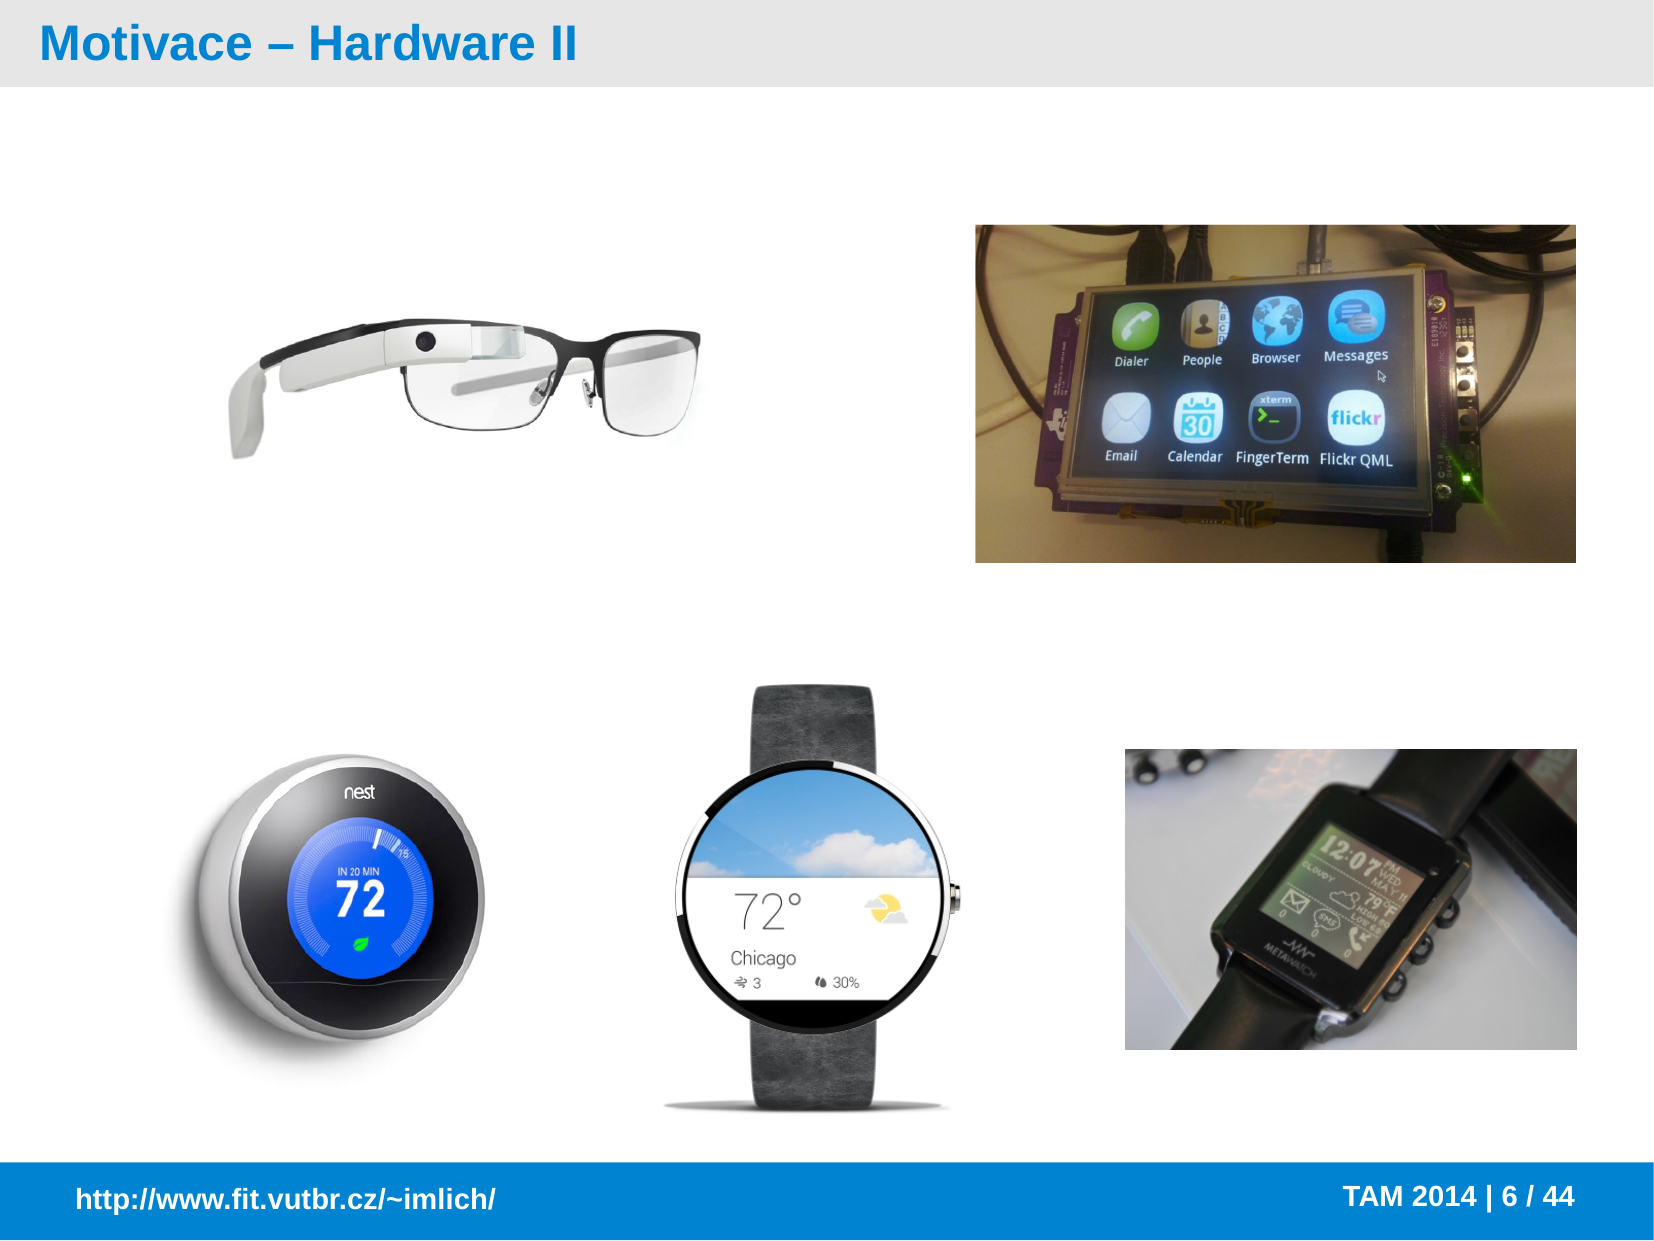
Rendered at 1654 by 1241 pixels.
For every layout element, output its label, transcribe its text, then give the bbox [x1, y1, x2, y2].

picture [36, 674, 1577, 1126]
picture [975, 225, 1576, 563]
picture [197, 224, 730, 526]
title Motivace – Hardware II [39, 5, 1615, 81]
